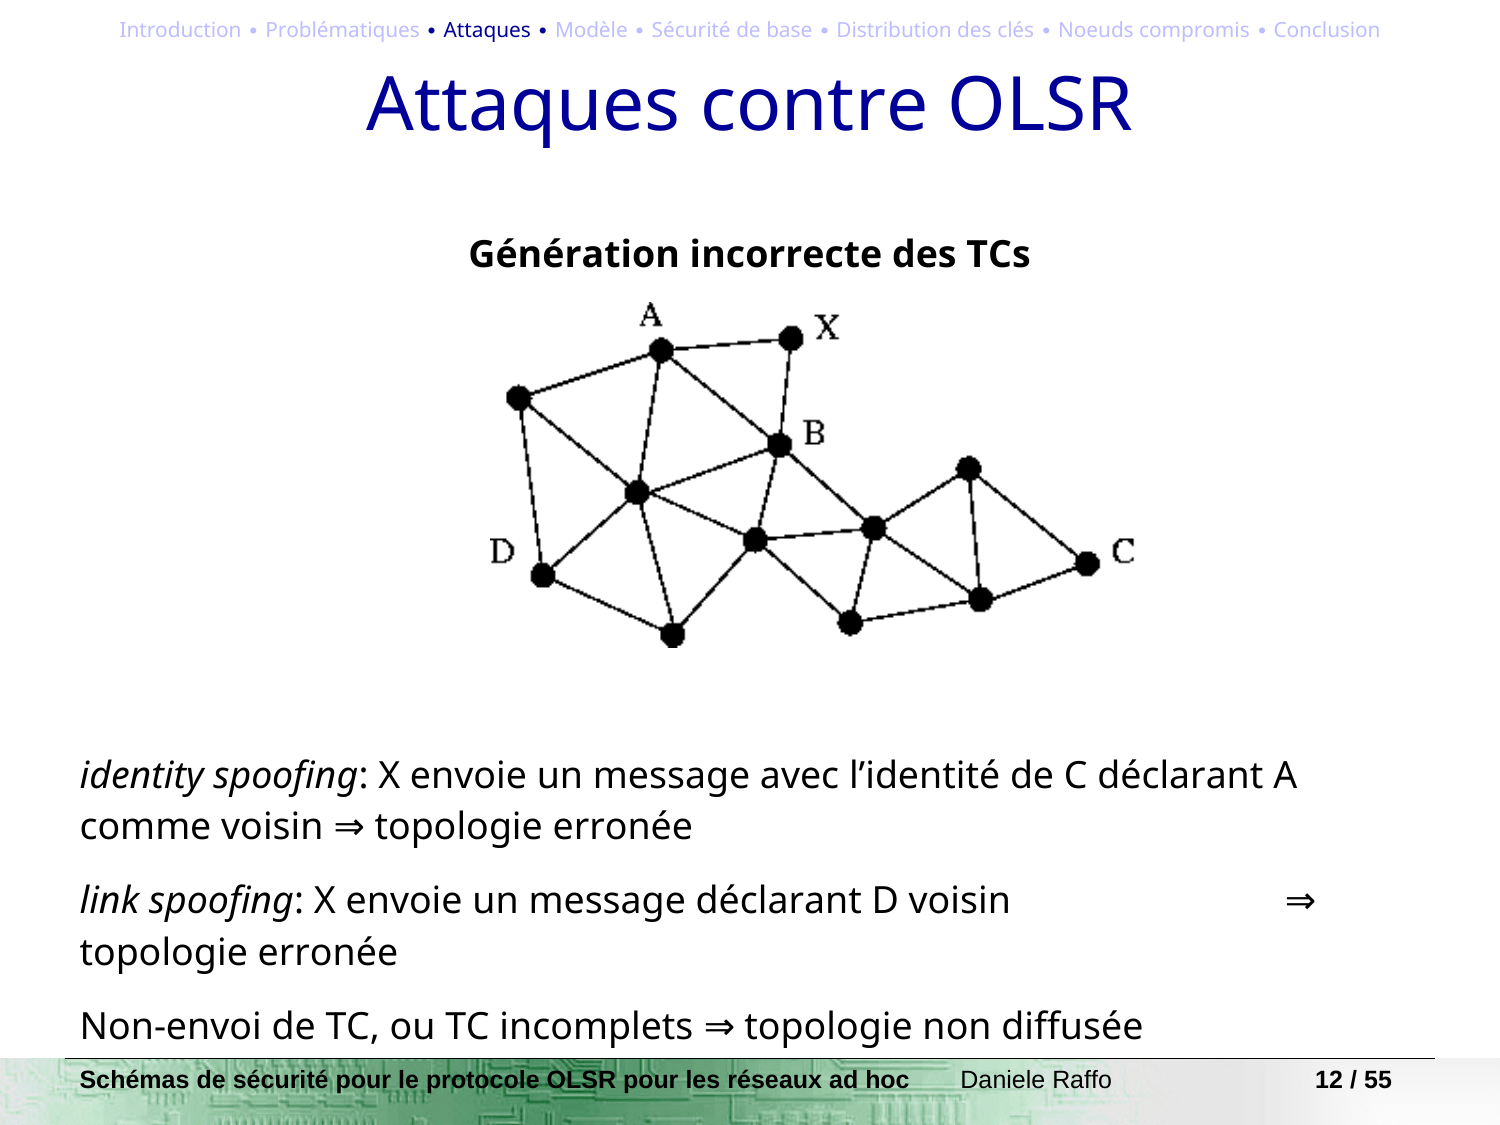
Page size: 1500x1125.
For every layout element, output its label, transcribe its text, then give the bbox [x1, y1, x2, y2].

text_box Schémas de sécurité pour le protocole OLSR pour les réseaux ad hoc Daniele Raffo [64, 1058, 1436, 1103]
text_box Génération incorrecte des TCs identity spoofing: X envoie un message avec l’identité de C déclarant A comme voisin ⇒ topologie erronée link spoofing: X envoie un message déclarant D voisin ⇒ topologie erronée Non-envoi de TC, ou TC incomplets ⇒ topologie non diffusée [64, 219, 1436, 1058]
picture [490, 302, 1136, 648]
text_box Attaques contre OLSR [64, 52, 1436, 161]
picture [0, 1058, 1500, 1125]
text_box Introduction ∙ Problématiques ∙ Attaques ∙ Modèle ∙ Sécurité de base ∙ Distribution des clés ∙ Noeuds compromis ∙ Conclusion [0, 7, 1500, 52]
